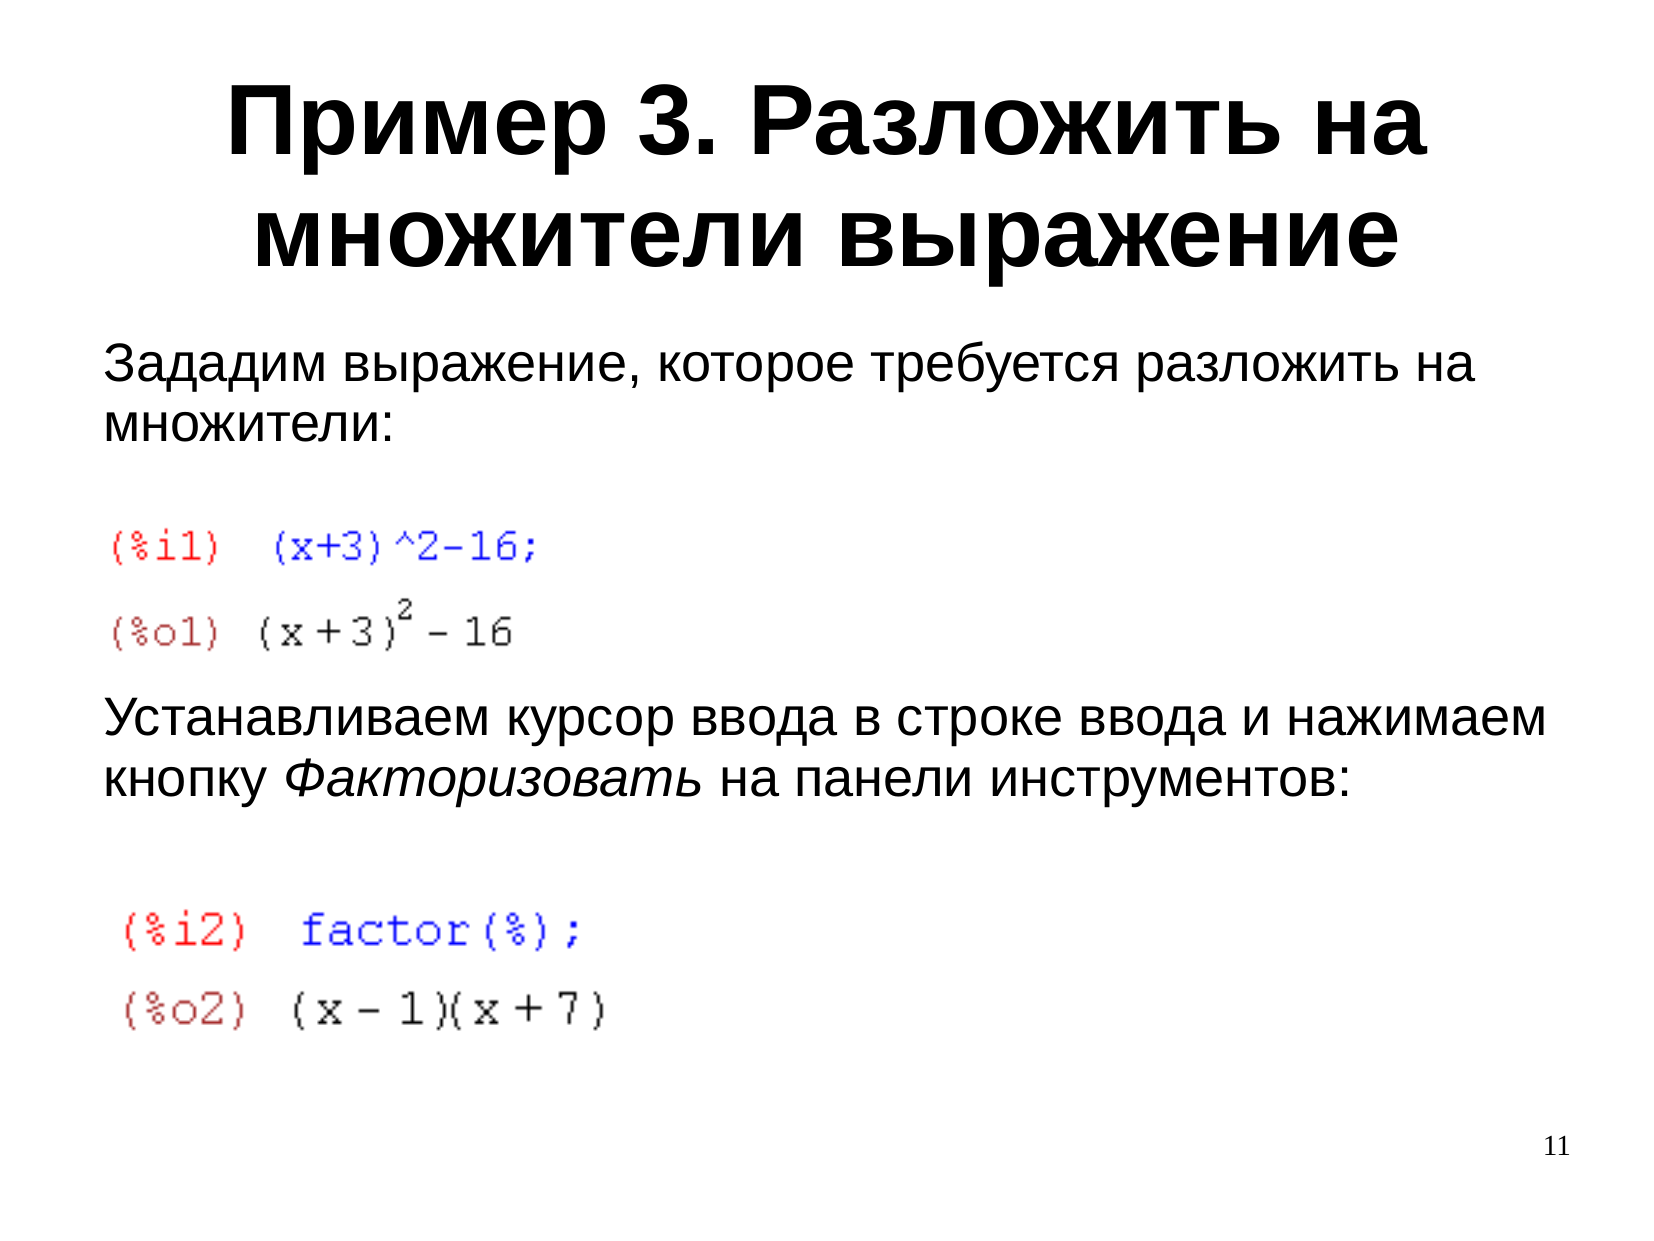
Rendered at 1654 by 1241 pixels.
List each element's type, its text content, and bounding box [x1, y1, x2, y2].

text_box Зададим выражение, которое требуется разложить на множители: [88, 324, 1536, 461]
text_box Устанавливаем курсор ввода в строке ввода и нажимаем кнопку Факторизовать на панели инструментов: [88, 679, 1595, 816]
picture [107, 826, 621, 1063]
picture [97, 454, 562, 679]
text_box Пример 3. Разложить на множители выражение [59, 56, 1595, 296]
